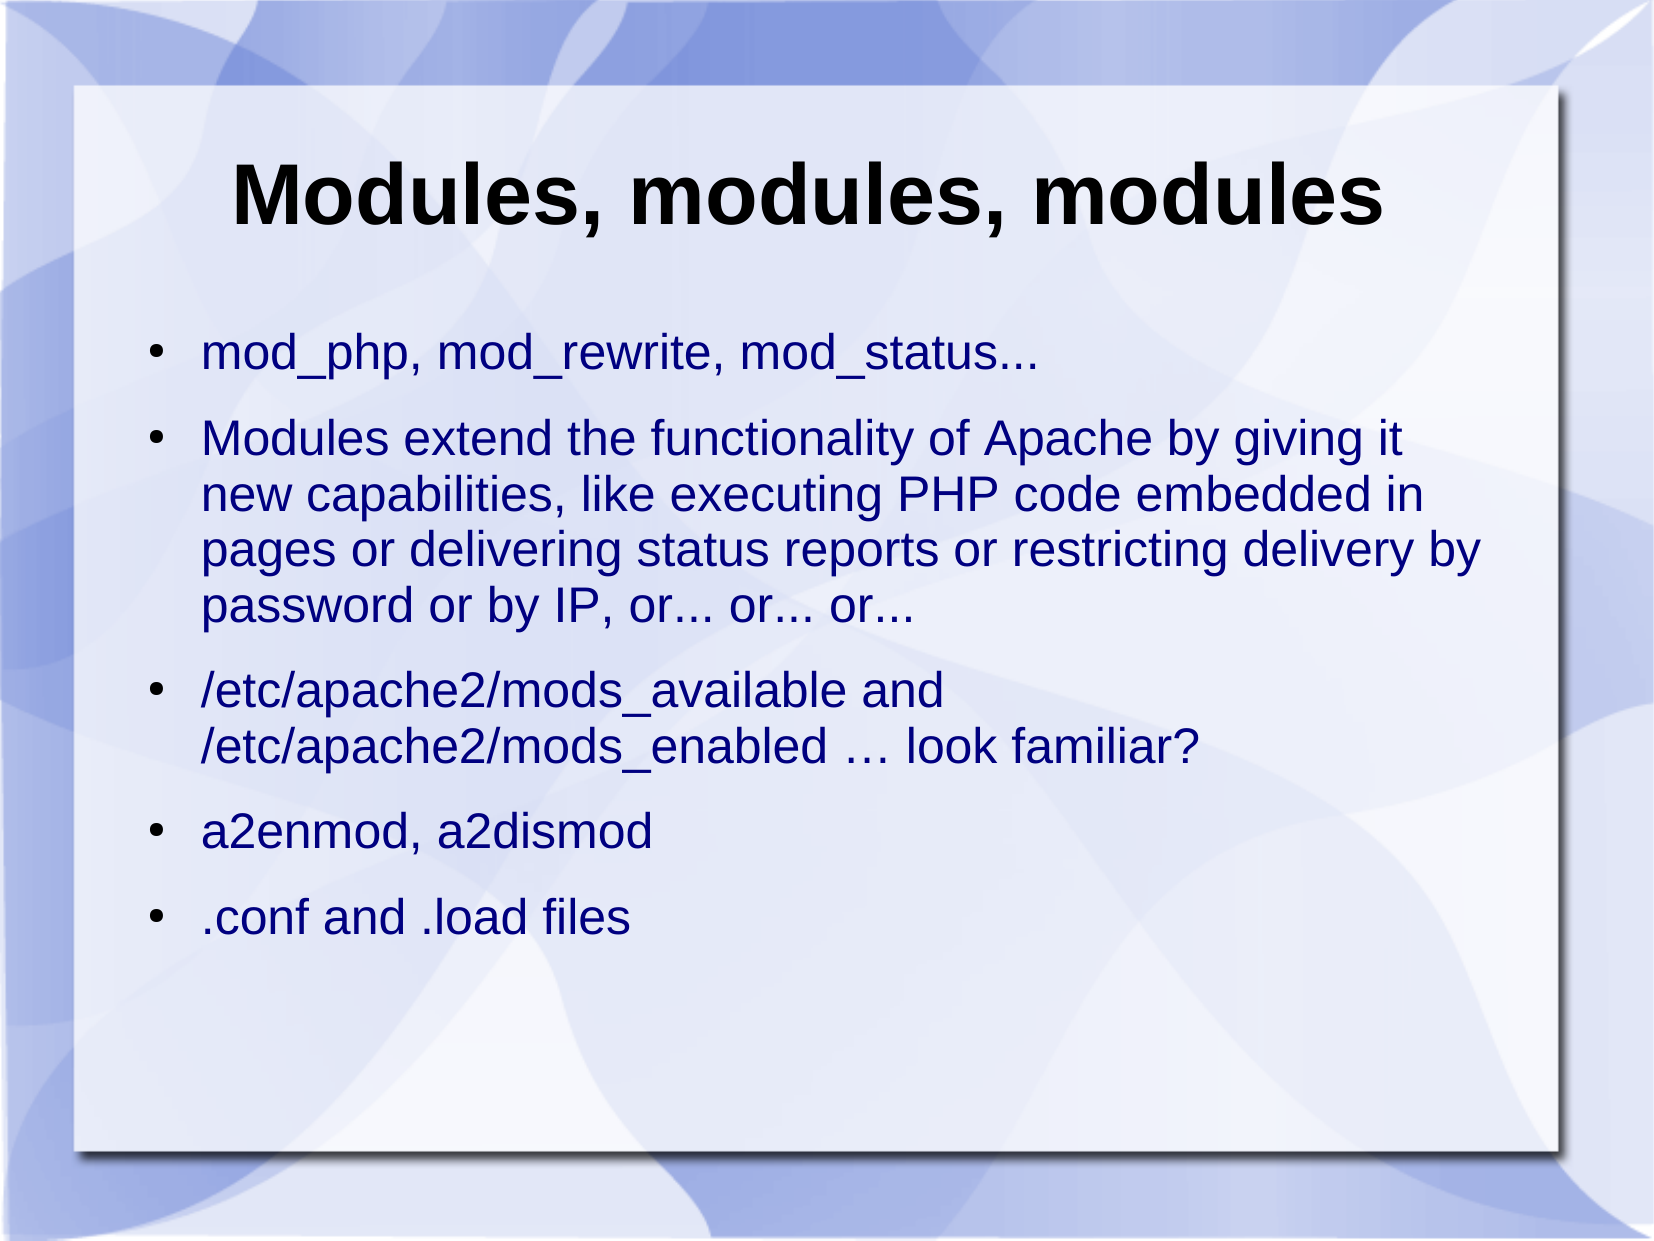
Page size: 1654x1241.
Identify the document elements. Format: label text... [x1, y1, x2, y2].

title Modules, modules, modules [82, 90, 1536, 298]
list mod_php, mod_rewrite, mod_status... Modules extend the functionality of Apache by giving it new capabilities, like executing PHP code embedded in pages or delivering status reports or restricting delivery by password or by IP, or... or... or... /etc/apache2/mods_available and /etc/apache2/mods_enabled … look familiar? a2enmod, a2dismod .conf and .load files [129, 324, 1489, 1045]
picture [0, 0, 1654, 1241]
